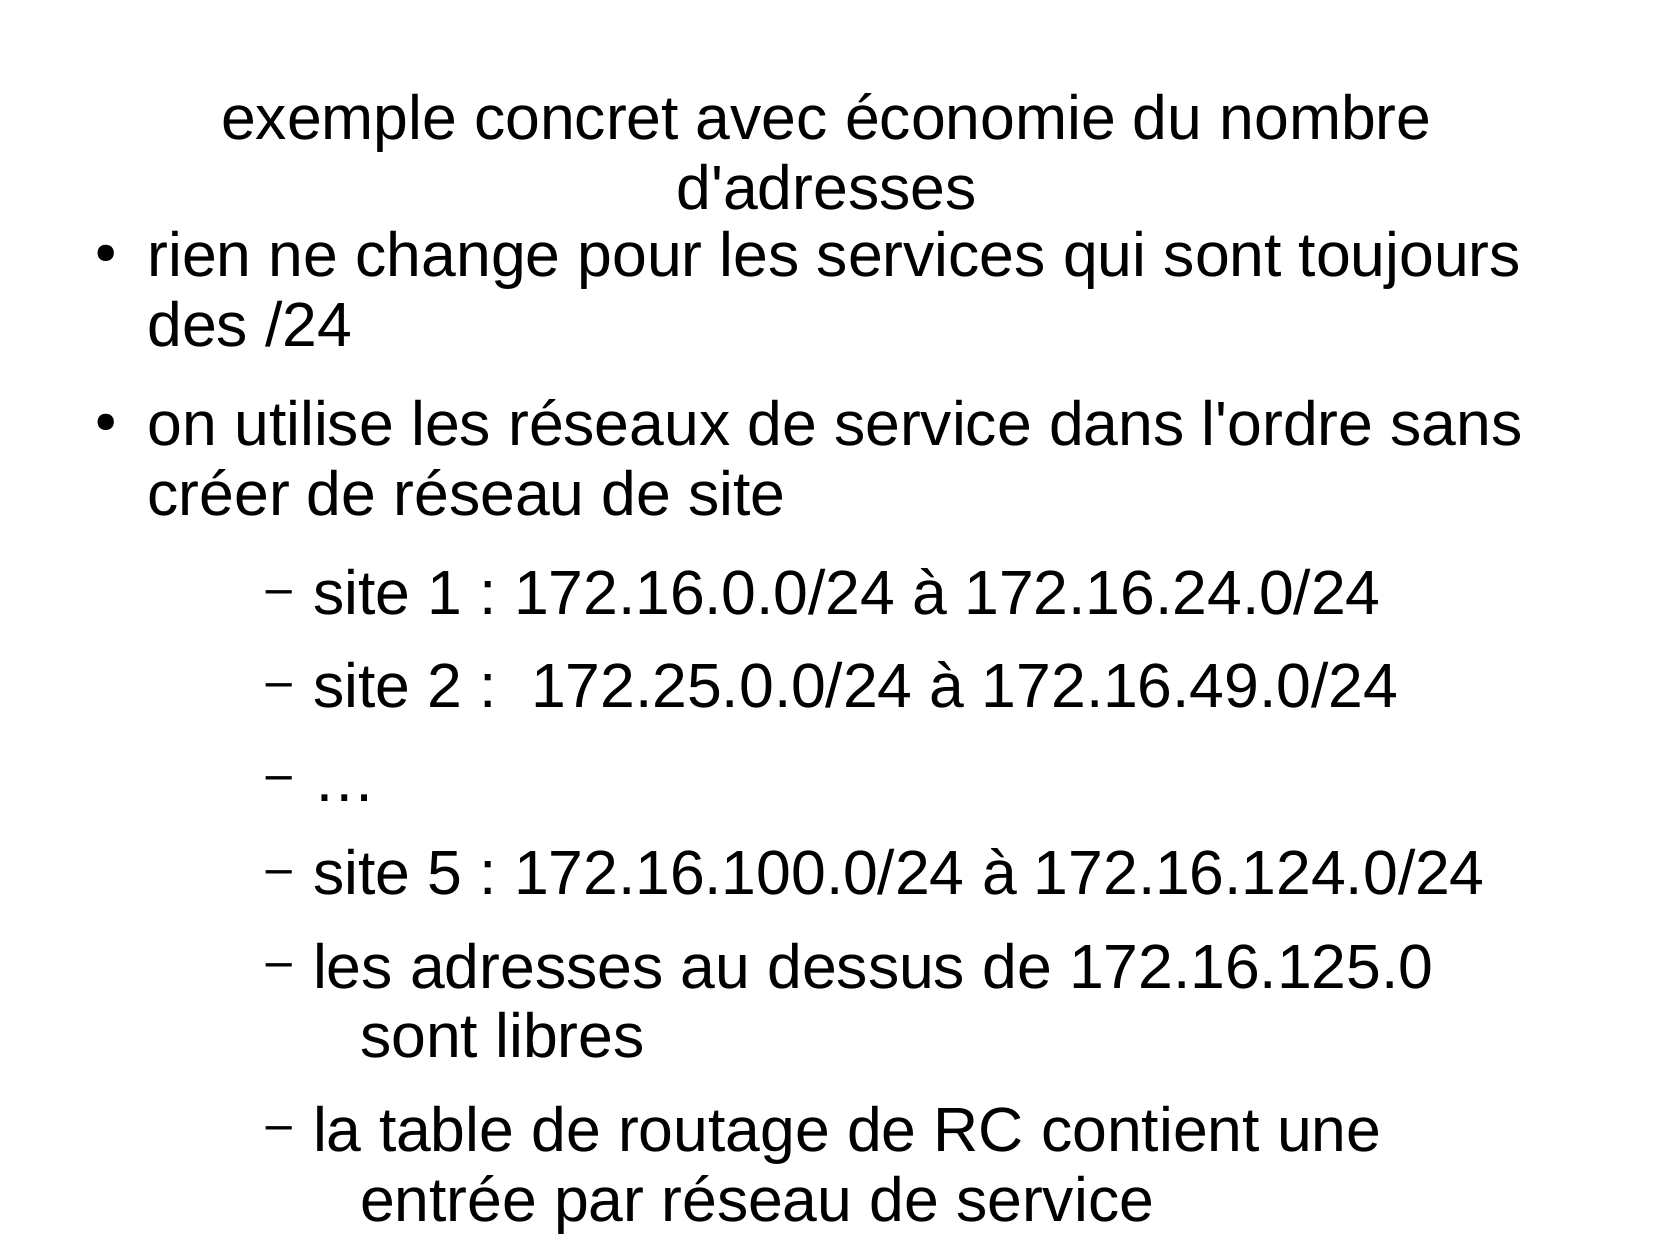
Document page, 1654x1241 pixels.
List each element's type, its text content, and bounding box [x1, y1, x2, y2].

list rien ne change pour les services qui sont toujours des /24 on utilise les réseaux de service dans l'ordre sans créer de réseau de site site 1 : 172.16.0.0/24 à 172.16.24.0/24 site 2 : 172.25.0.0/24 à 172.16.49.0/24 … site 5 : 172.16.100.0/24 à 172.16.124.0/24 les adresses au dessus de 172.16.125.0 sont libres la table de routage de RC contient une entrée par réseau de service [76, 220, 1565, 1235]
title exemple concret avec économie du nombre d'adresses [82, 49, 1571, 257]
